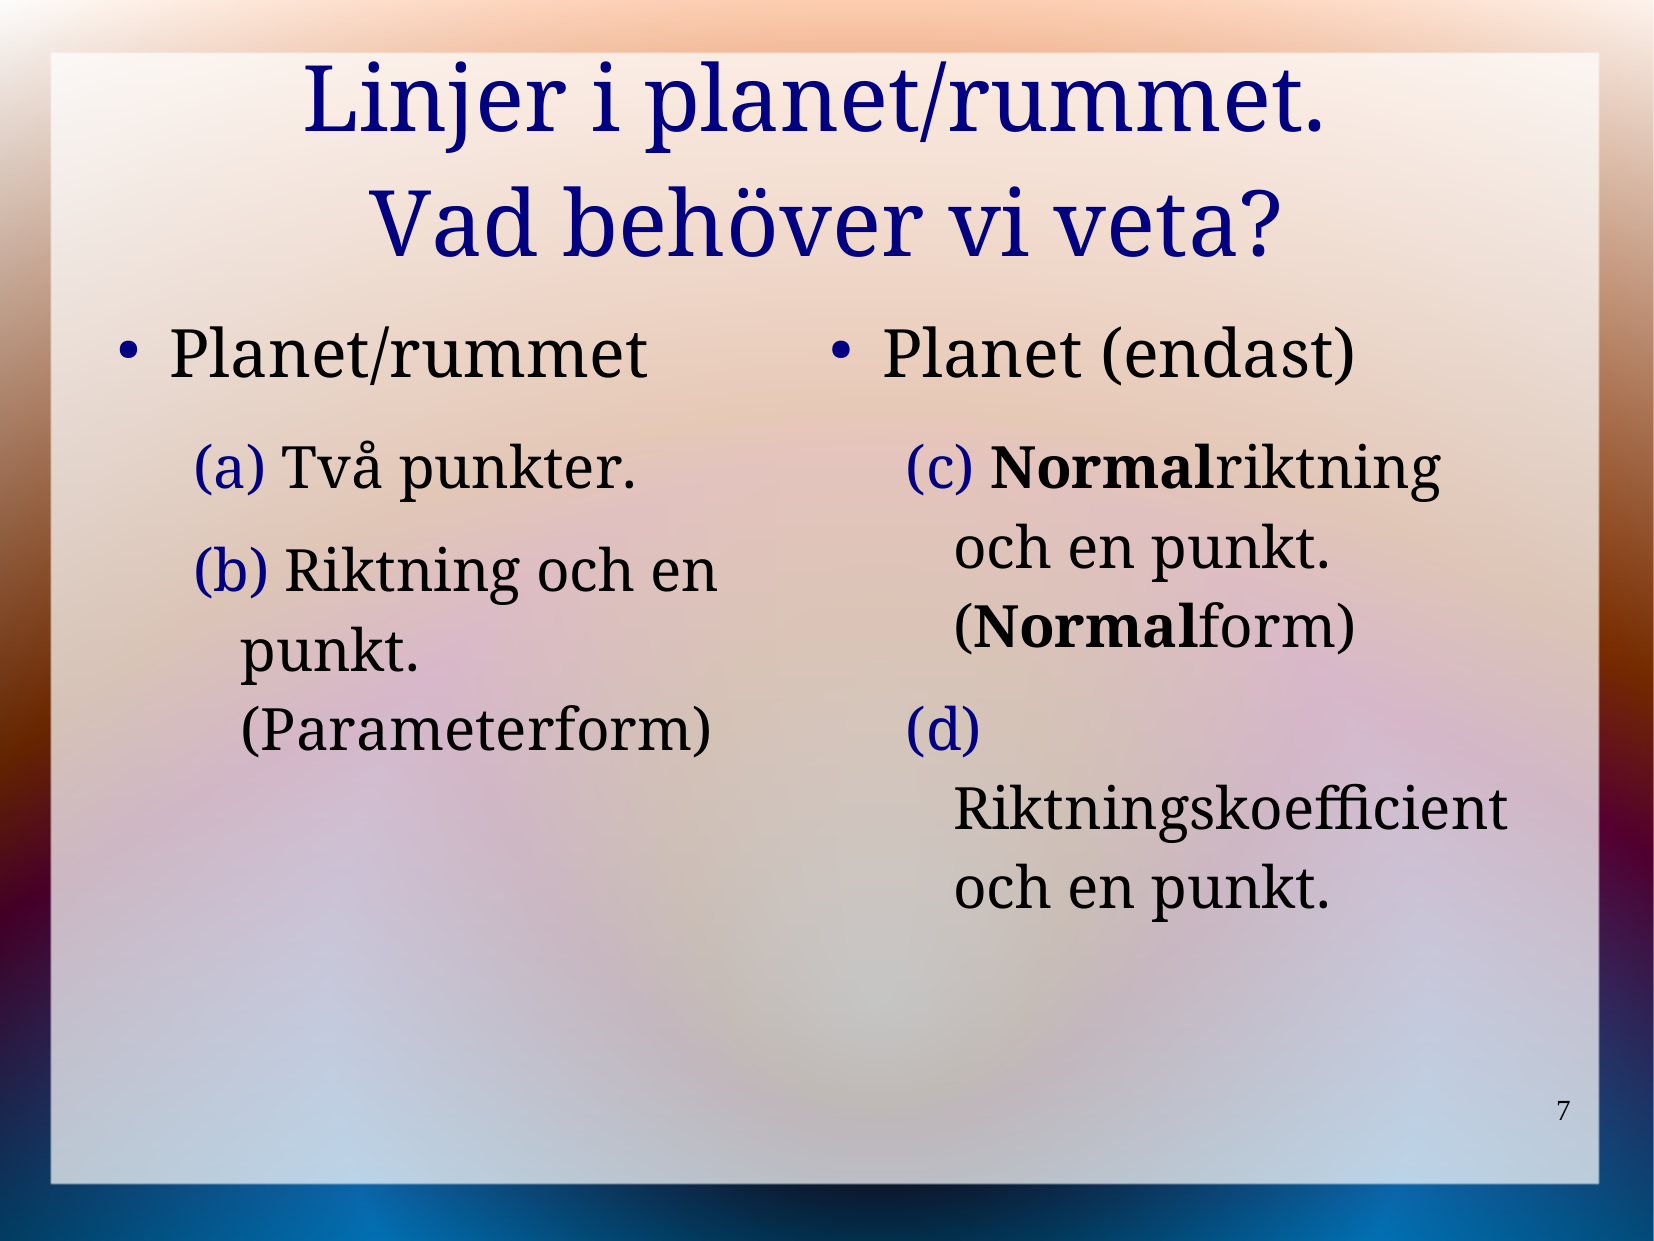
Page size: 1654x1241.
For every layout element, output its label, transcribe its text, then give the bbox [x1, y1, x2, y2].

list Planet (endast) Normalriktning och en punkt. (Normalform) Riktningskoefficient och en punkt. [826, 306, 1538, 1126]
title Linjer i planet/rummet. Vad behöver vi veta? [82, 51, 1571, 266]
picture [0, 0, 1654, 1241]
list Planet/rummet Två punkter. Riktning och en punkt. (Parameterform) [98, 306, 826, 1126]
